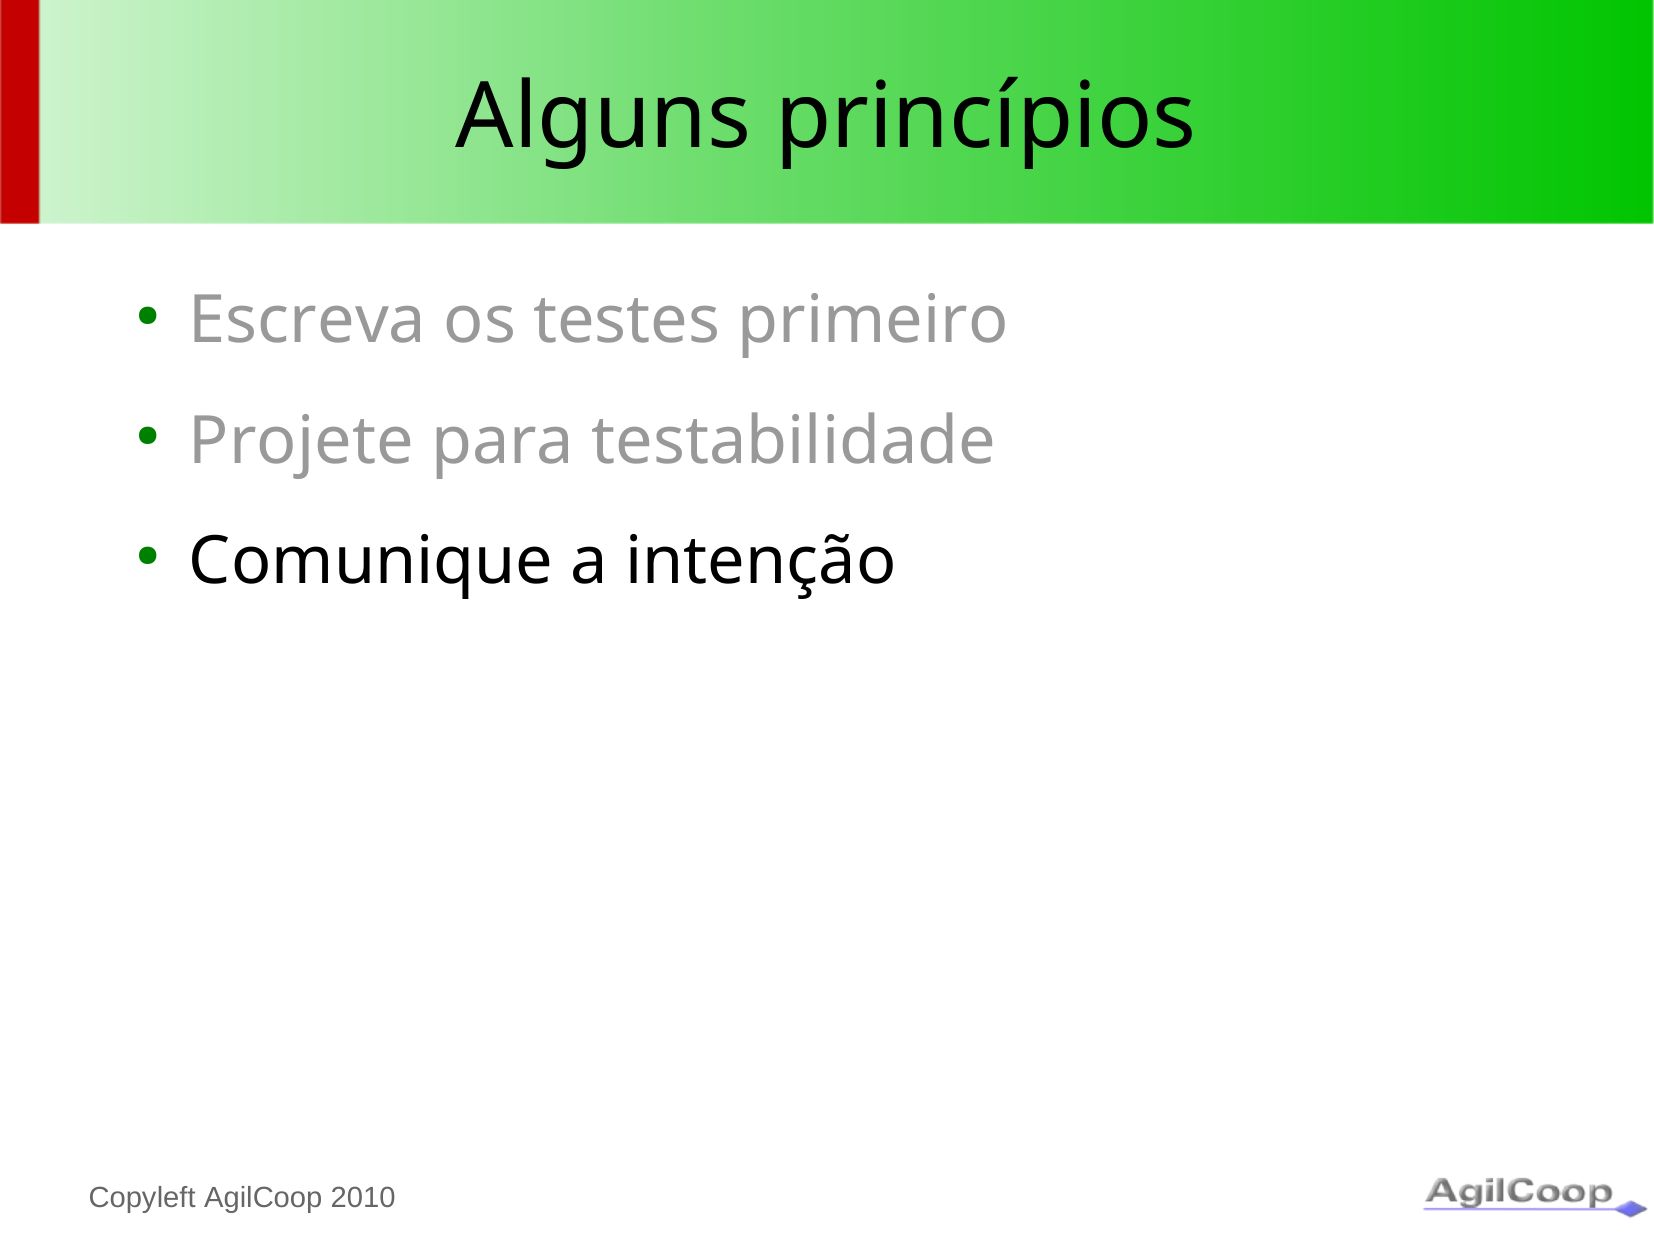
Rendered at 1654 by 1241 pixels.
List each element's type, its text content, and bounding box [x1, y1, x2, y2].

title Alguns princípios [82, 8, 1571, 216]
picture [0, 0, 1654, 1241]
list Escreva os testes primeiro Projete para testabilidade Comunique a intenção [118, 271, 1607, 1152]
